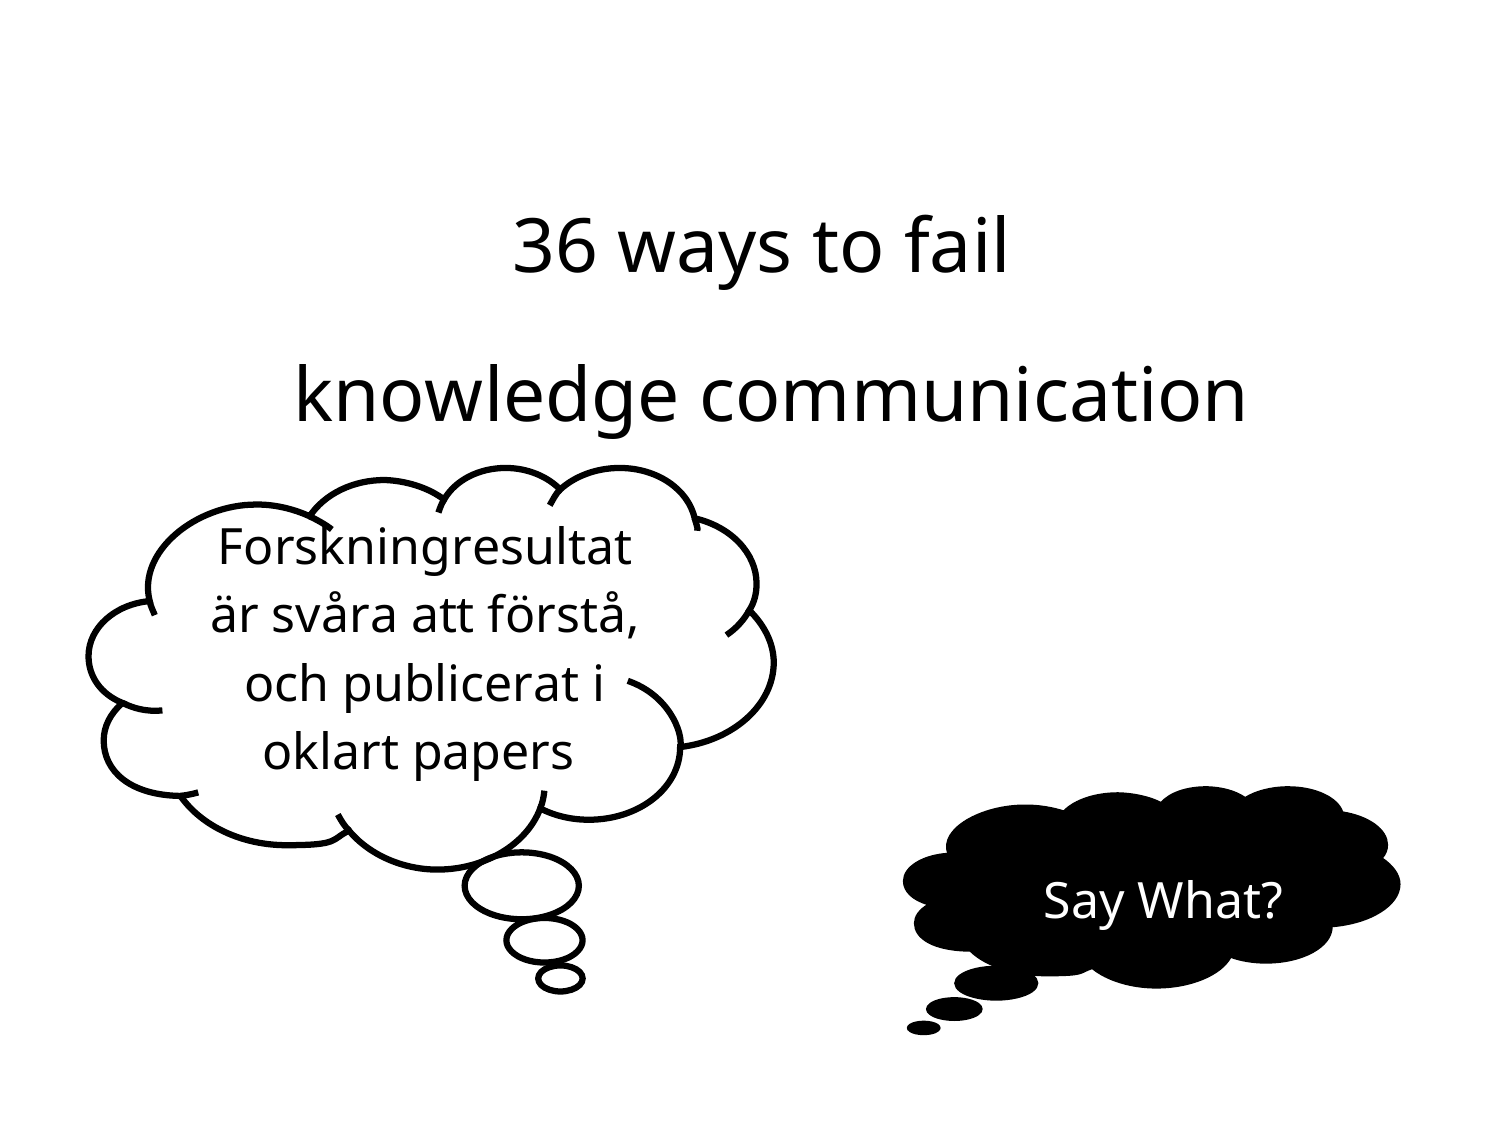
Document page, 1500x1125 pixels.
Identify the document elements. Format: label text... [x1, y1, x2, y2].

text_box [903, 786, 1400, 1000]
text_box Say What? [986, 857, 1341, 942]
text_box Forskningresultat är svåra att förstå, och publicerat i oklart papers [183, 503, 668, 792]
text_box [926, 997, 982, 1021]
text_box [907, 1021, 940, 1035]
text_box 36 ways to fail knowledge communication [171, 184, 1353, 452]
